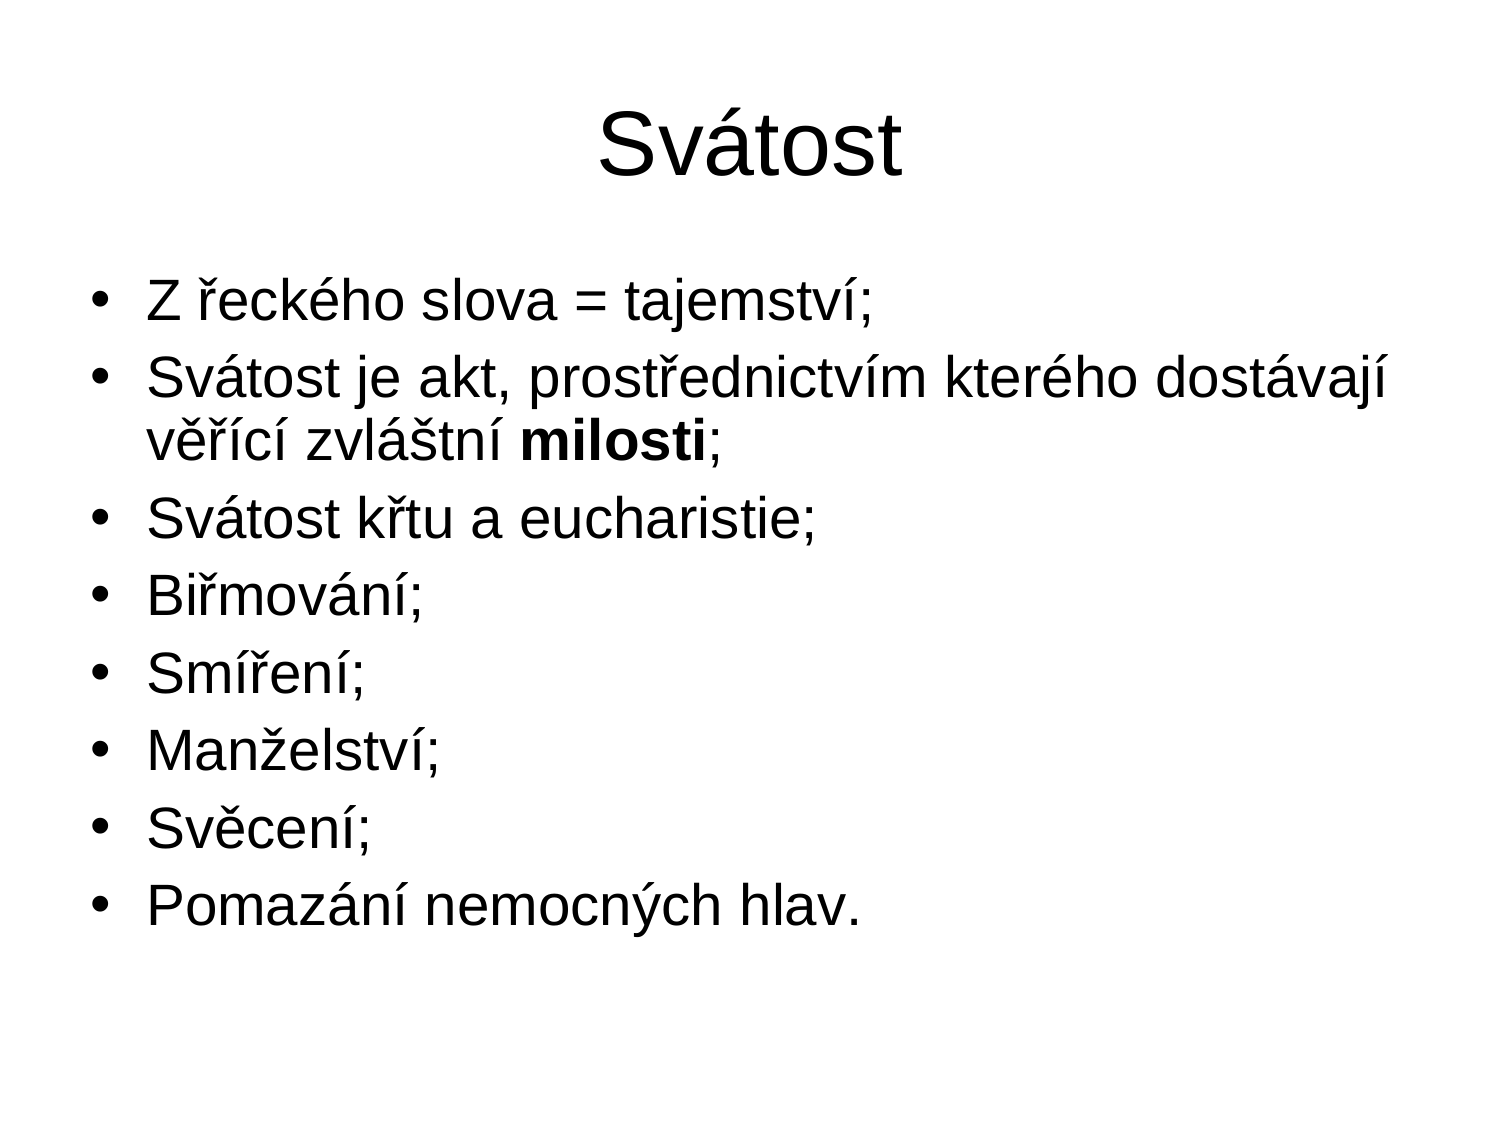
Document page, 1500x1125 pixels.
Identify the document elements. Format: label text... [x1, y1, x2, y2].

title Svátost [75, 45, 1426, 233]
list Z řeckého slova = tajemství; Svátost je akt, prostřednictvím kterého dostávají věřící zvláštní milosti; Svátost křtu a eucharistie; Biřmování; Smíření; Manželství; Svěcení; Pomazání nemocných hlav. [75, 262, 1426, 1026]
